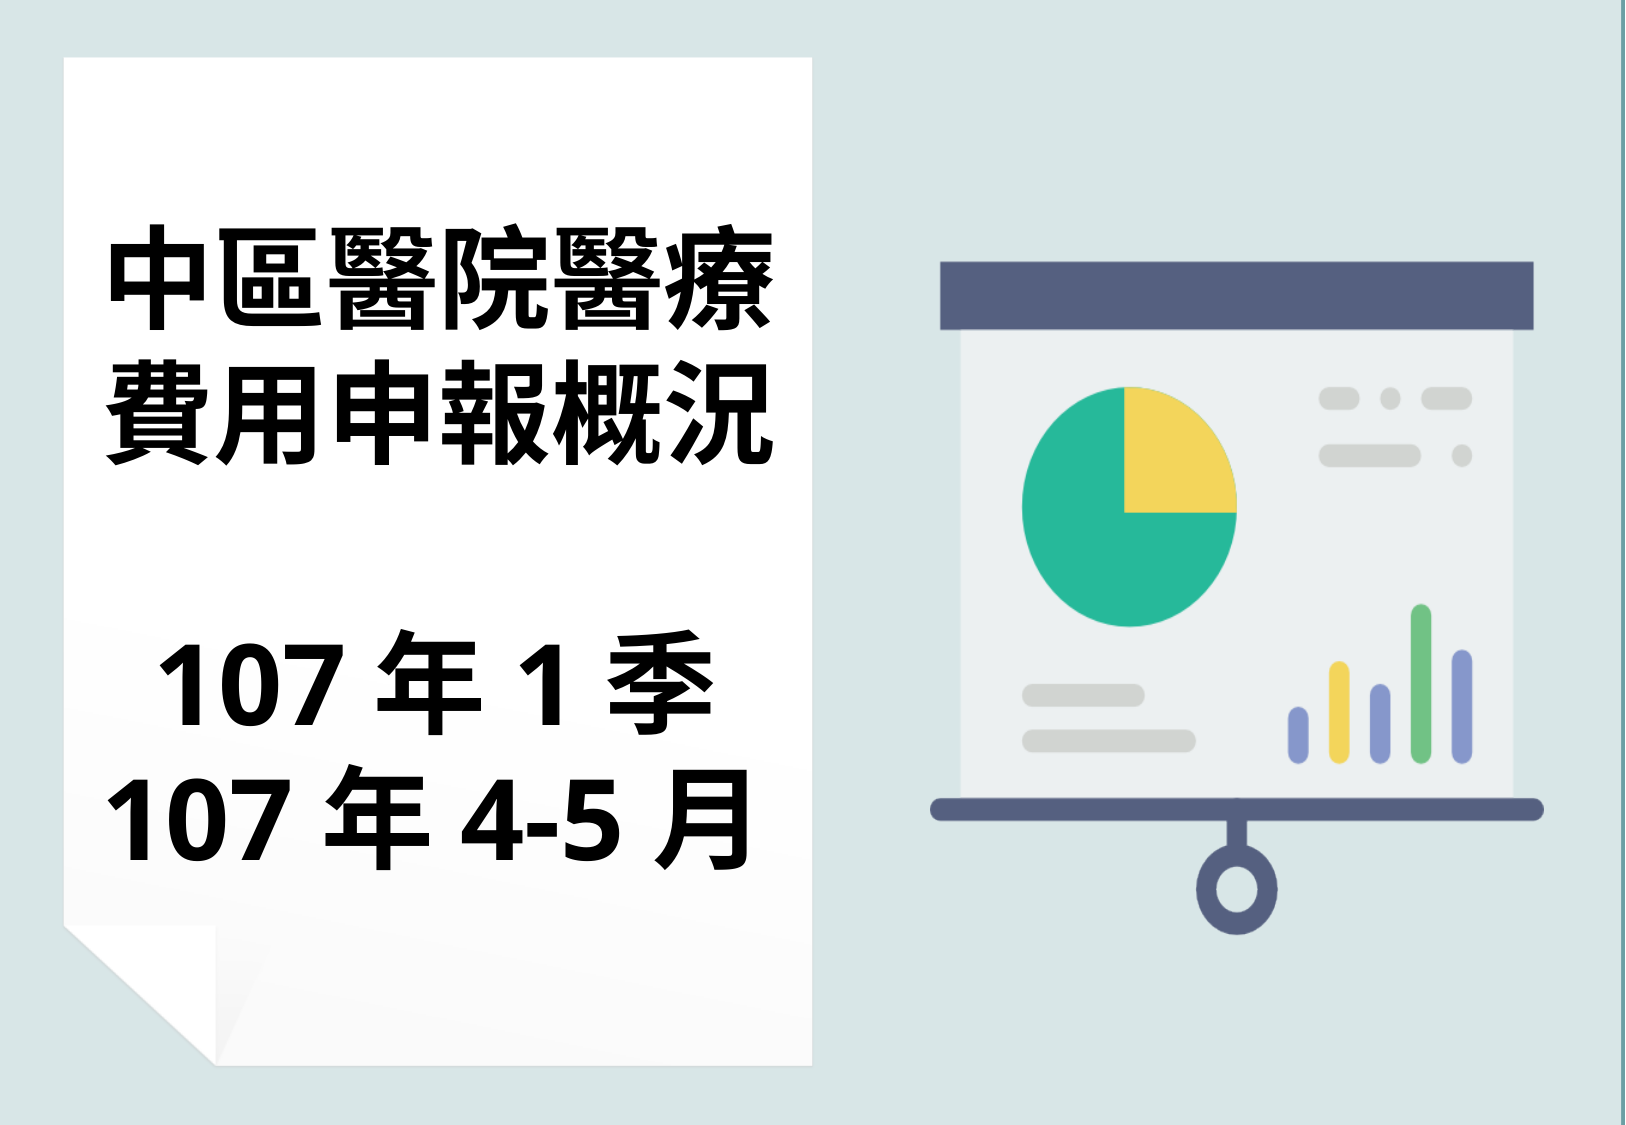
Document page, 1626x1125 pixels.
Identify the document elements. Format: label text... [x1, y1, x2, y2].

title 中區醫院醫療費用申報概況 107年1季107年4-5月 [86, 193, 825, 936]
text_box [0, 0, 1621, 1125]
picture [1621, 0, 1625, 1125]
picture [930, 256, 1544, 941]
